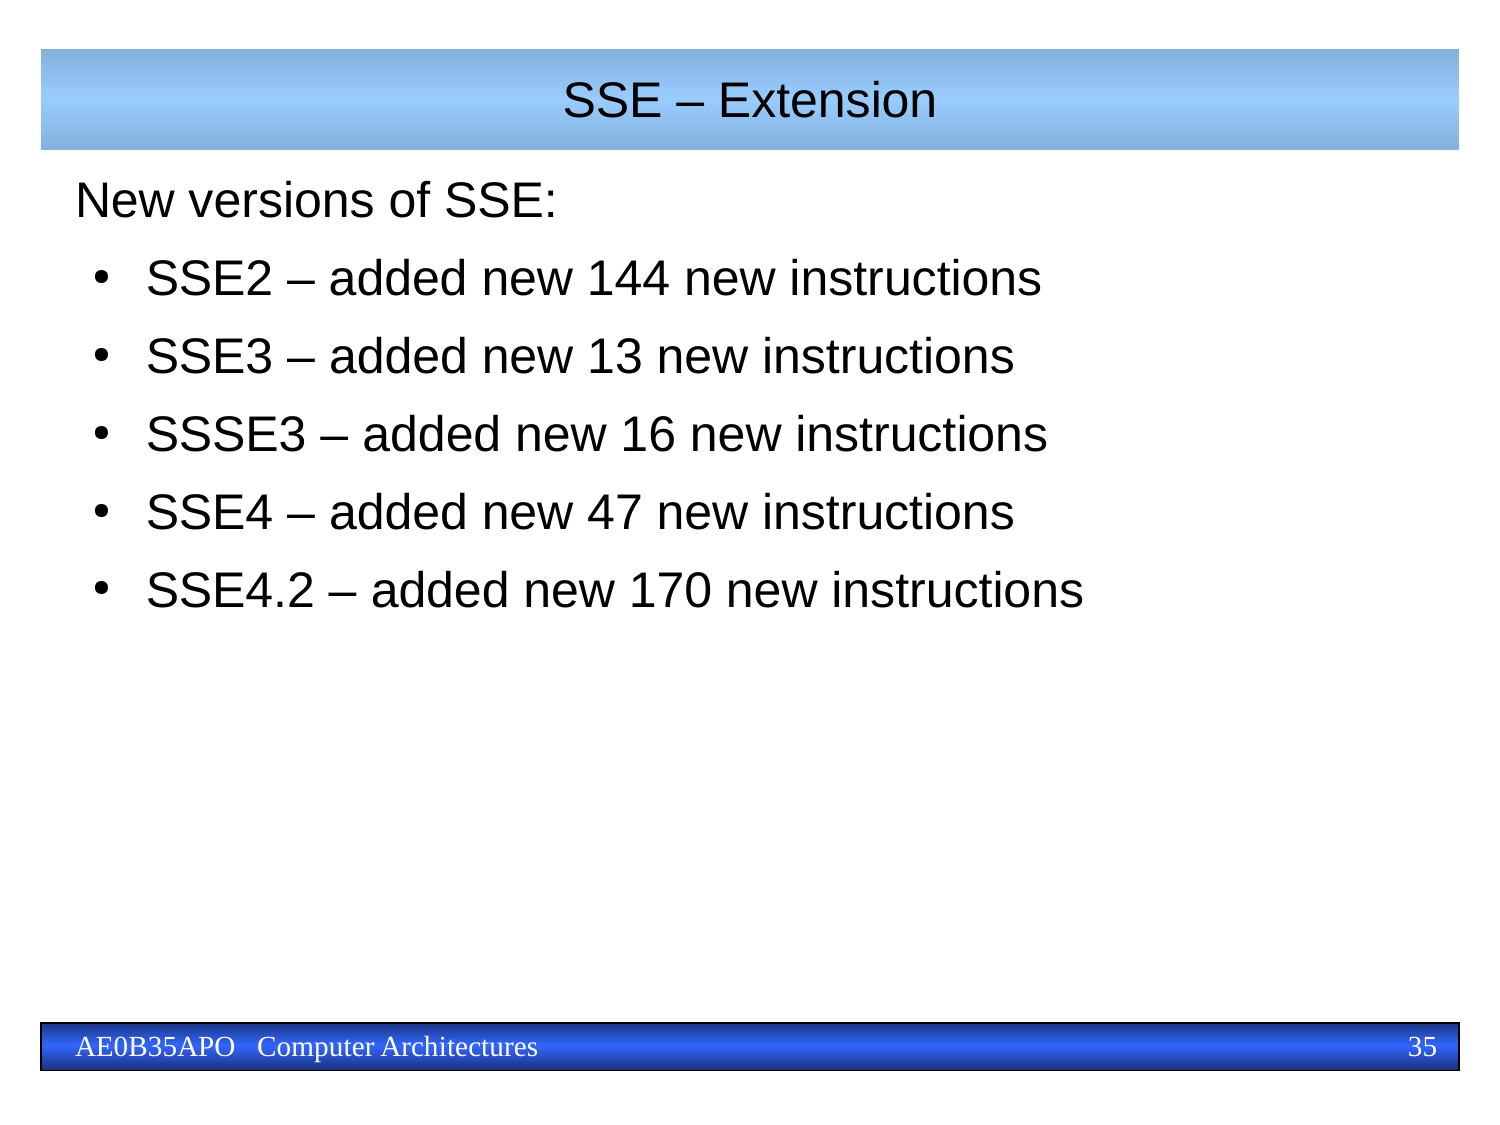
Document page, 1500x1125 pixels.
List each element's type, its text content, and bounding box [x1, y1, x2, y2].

list New versions of SSE: SSE2 – added new 144 new instructions SSE3 – added new 13 new instructions SSSE3 – added new 16 new instructions SSE4 – added new 47 new instructions SSE4.2 – added new 170 new instructions [75, 172, 1426, 916]
title SSE – Extension [41, 49, 1459, 150]
